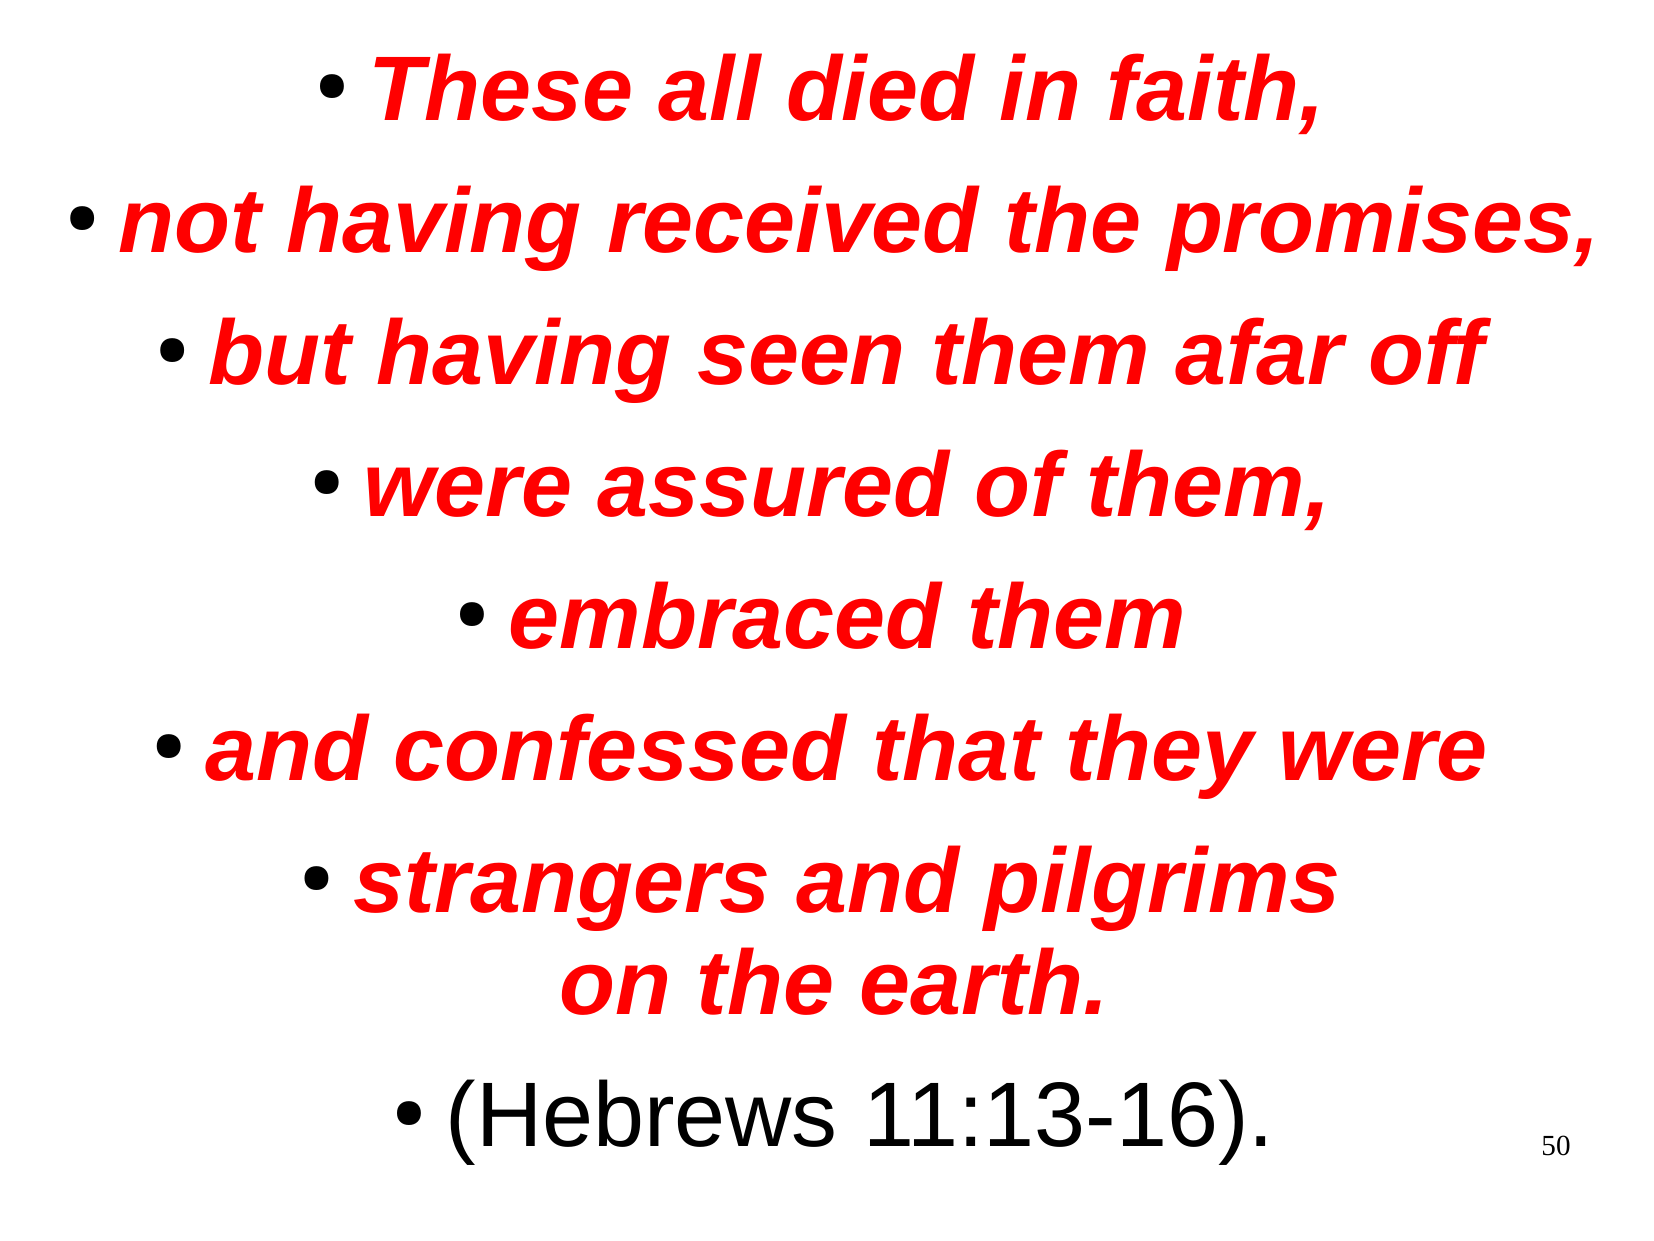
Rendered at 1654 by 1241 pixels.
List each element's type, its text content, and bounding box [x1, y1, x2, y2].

list These all died in faith, not having received the promises, but having seen them afar off were assured of them, embraced them and confessed that they were strangers and pilgrims on the earth. (Hebrews 11:13-16). [37, 37, 1613, 1238]
